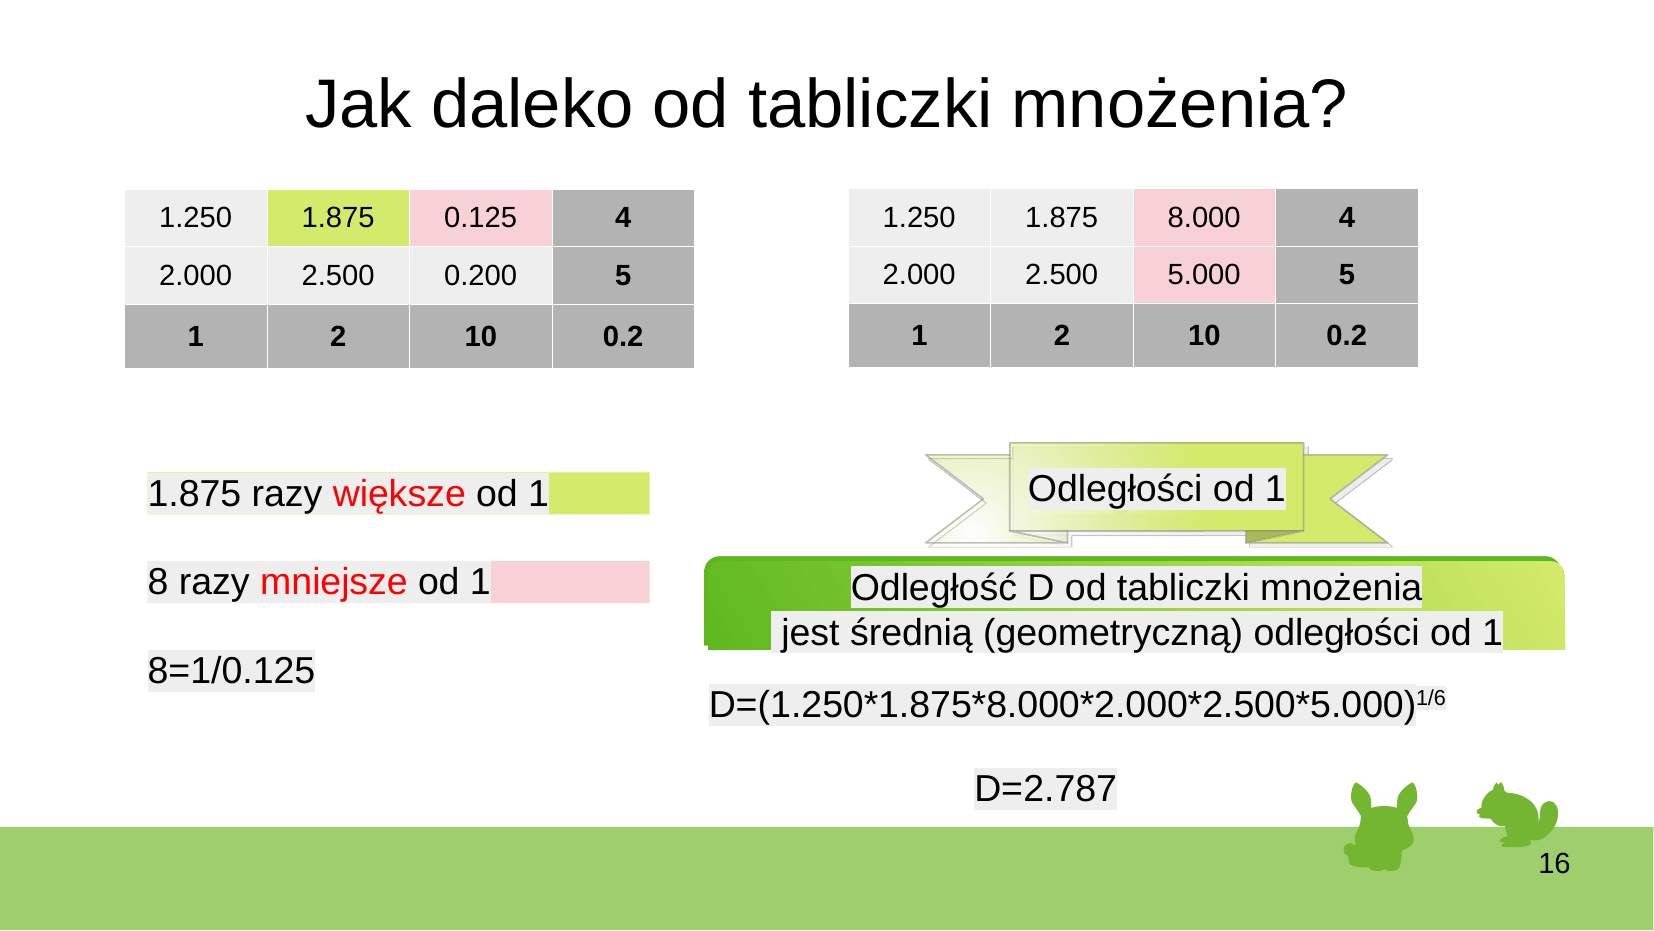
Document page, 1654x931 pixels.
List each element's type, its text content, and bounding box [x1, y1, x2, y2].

table_cell 5 [1276, 247, 1418, 303]
table_header 4 [553, 190, 694, 246]
text_box D=2.787 [974, 767, 1182, 810]
text_box 8=1/0.125 [147, 649, 591, 692]
text_box 1.875 razy większe od 1 [147, 472, 650, 515]
table_header 1.875 [991, 189, 1133, 246]
table_cell 0.2 [553, 305, 694, 368]
text_box 8 razy mniejsze od 1 [147, 561, 650, 604]
table_cell 2.000 [125, 247, 267, 304]
table_cell 2 [268, 305, 409, 368]
table_header 1.250 [125, 190, 267, 246]
table_cell 1 [849, 304, 990, 367]
table_cell 2.000 [849, 247, 990, 303]
text_box D=(1.250*1.875*8.000*2.000*2.500*5.000)1/6 [708, 683, 1625, 726]
text_box Odległość D od tabliczki mnożenia jest średnią (geometryczną) odległości od 1 [708, 561, 1566, 650]
title Jak daleko od tabliczki mnożenia? [88, 29, 1565, 178]
table_cell 2 [991, 304, 1133, 367]
table_cell 2.500 [268, 247, 409, 304]
table_cell 10 [1134, 304, 1275, 367]
table_cell 10 [410, 305, 552, 368]
table_header 1.875 [268, 190, 409, 246]
text_box Odległości od 1 [925, 442, 1388, 543]
table_cell 5.000 [1134, 247, 1275, 303]
table_header 4 [1276, 189, 1418, 246]
table_cell 0.200 [410, 247, 552, 304]
table_cell 2.500 [991, 247, 1133, 303]
table_header 1.250 [849, 189, 990, 246]
table_cell 5 [553, 247, 694, 304]
table_header 0.125 [410, 190, 552, 246]
table_cell 1 [125, 305, 267, 368]
table_cell 0.2 [1276, 304, 1418, 367]
table_header 8.000 [1134, 189, 1275, 246]
